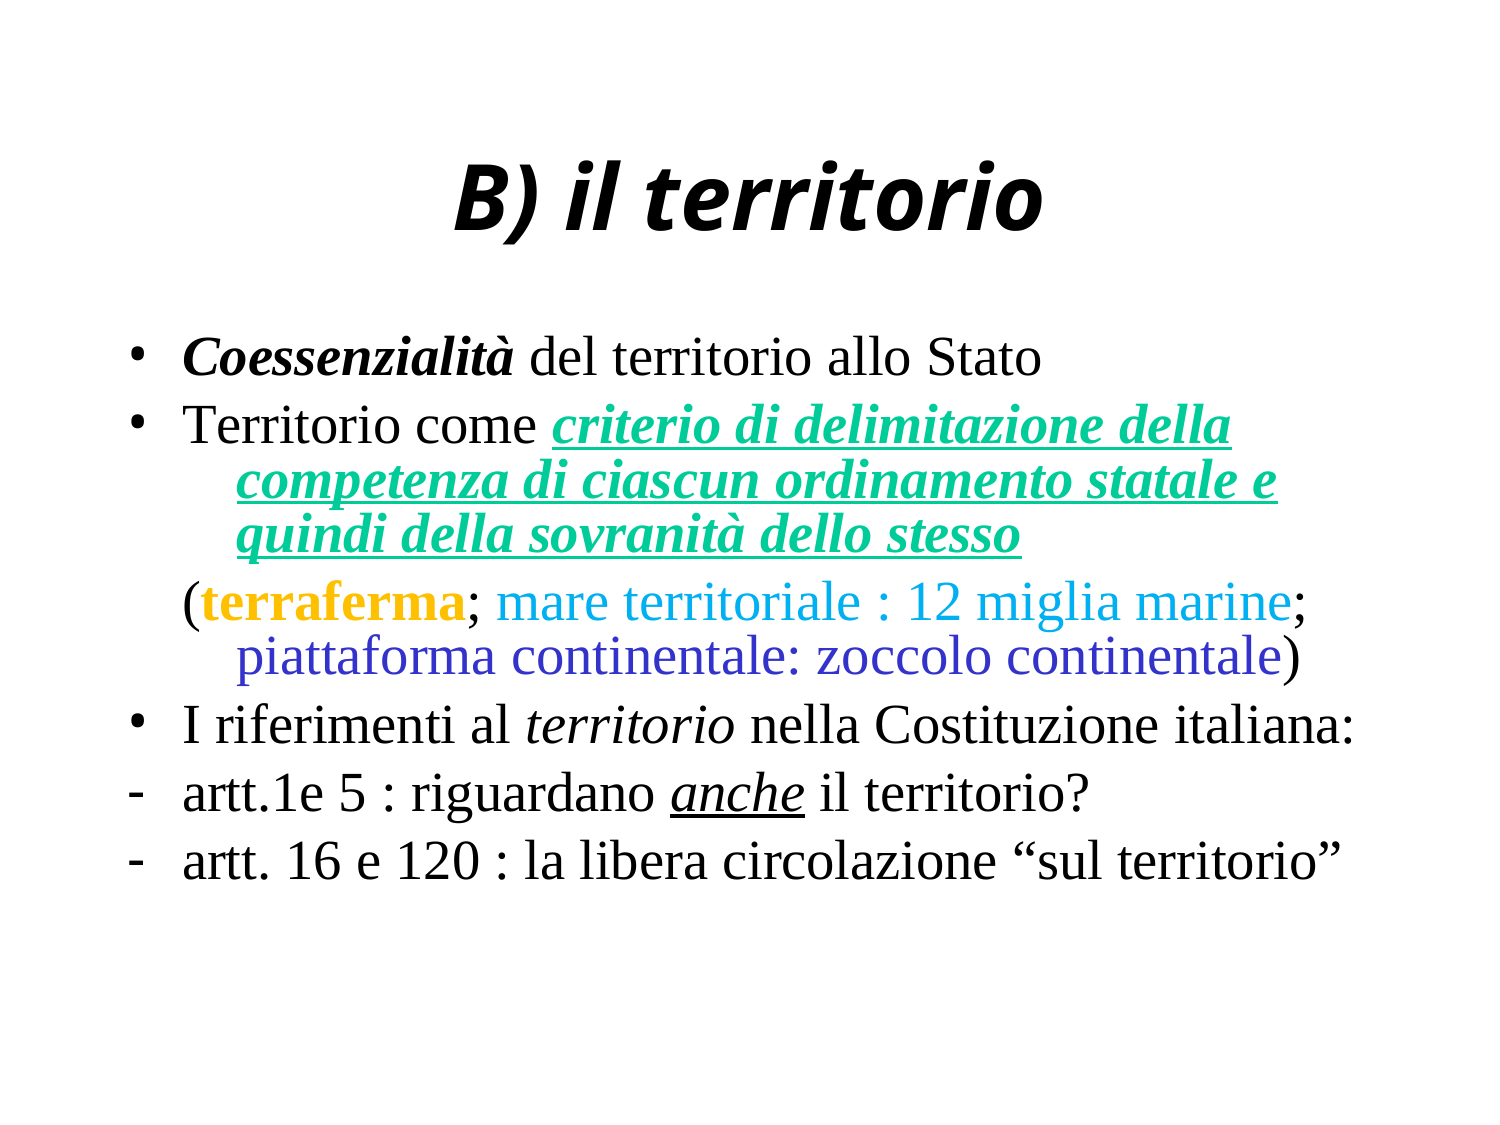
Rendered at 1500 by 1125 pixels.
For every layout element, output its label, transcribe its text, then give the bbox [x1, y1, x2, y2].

list Coessenzialità del territorio allo Stato Territorio come criterio di delimitazione della competenza di ciascun ordinamento statale e quindi della sovranità dello stesso (terraferma; mare territoriale : 12 miglia marine; piattaforma continentale: zoccolo continentale) I riferimenti al territorio nella Costituzione italiana: artt.1e 5 : riguardano anche il territorio? artt. 16 e 120 : la libera circolazione “sul territorio” [112, 324, 1388, 1000]
title B) il territorio [112, 99, 1388, 288]
